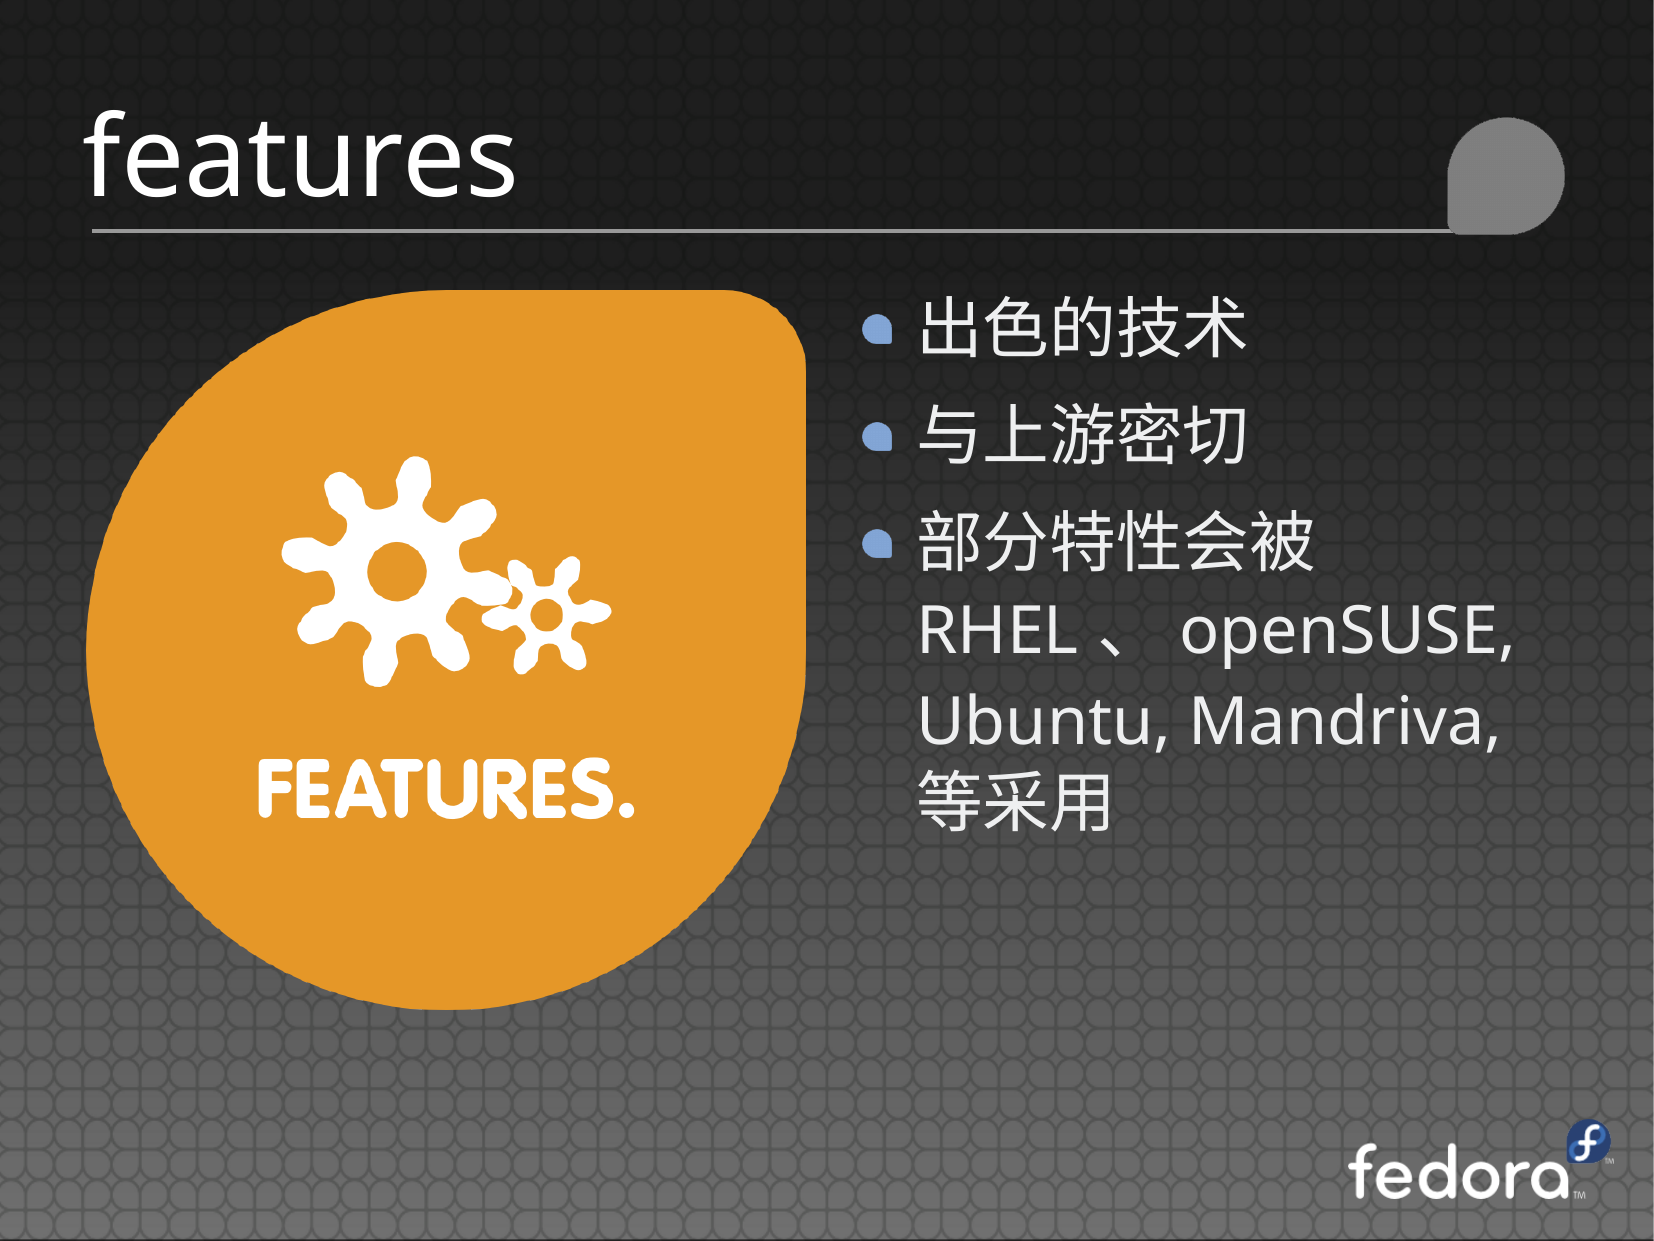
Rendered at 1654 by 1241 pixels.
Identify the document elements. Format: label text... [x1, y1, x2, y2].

list 出色的技术 与上游密切 部分特性会被RHEL、openSUSE, Ubuntu, Mandriva, 等采用 [845, 290, 1572, 1094]
picture [0, 0, 1654, 1241]
title features [82, 56, 1571, 250]
